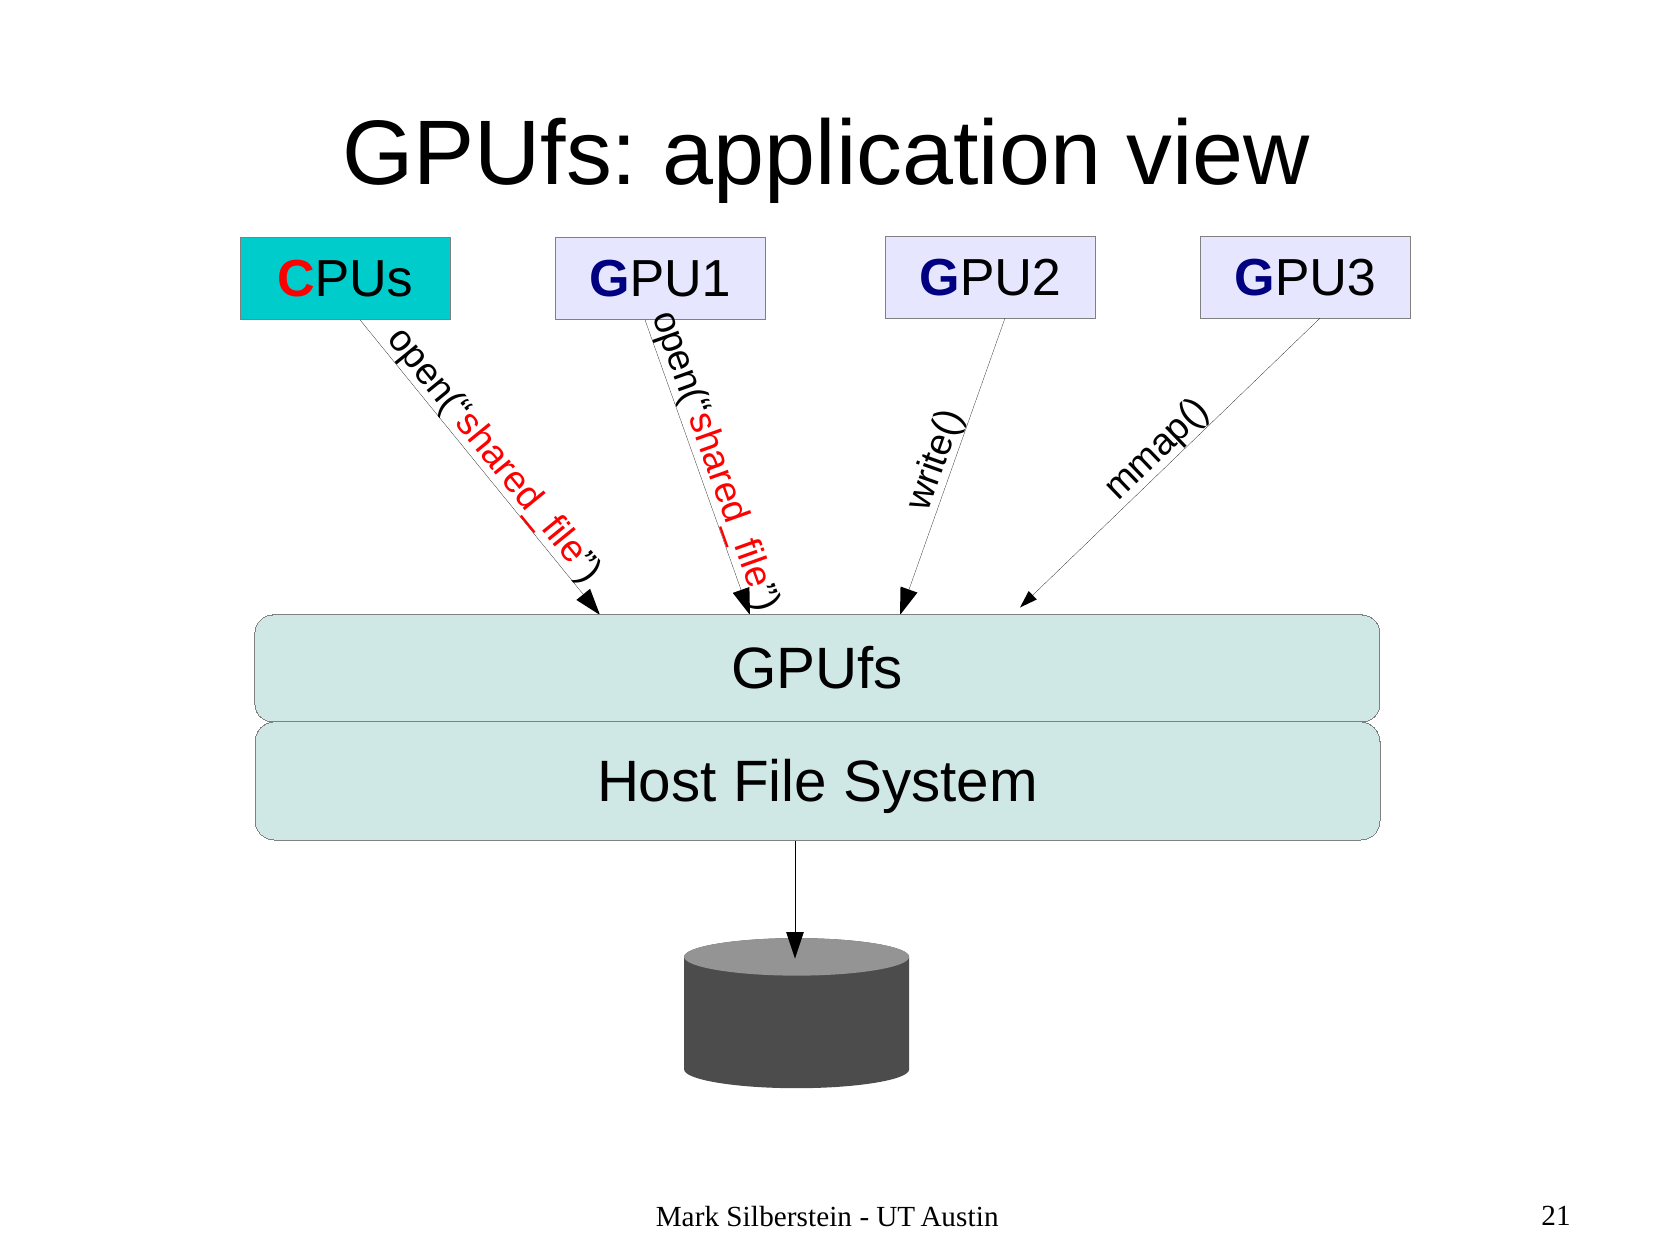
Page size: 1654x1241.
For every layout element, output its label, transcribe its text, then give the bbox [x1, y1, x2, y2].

text_box GPUfs [254, 614, 1380, 722]
title GPUfs: application view [82, 49, 1571, 257]
table_cell 40s (7.3X) [684, 938, 910, 976]
text_box GPU1 [555, 237, 766, 320]
text_box GPU2 [885, 236, 1096, 319]
text_box GPU3 [1200, 236, 1411, 319]
text_box Host File System [255, 722, 1381, 841]
text_box [684, 958, 910, 1089]
text_box CPUs [240, 237, 451, 320]
